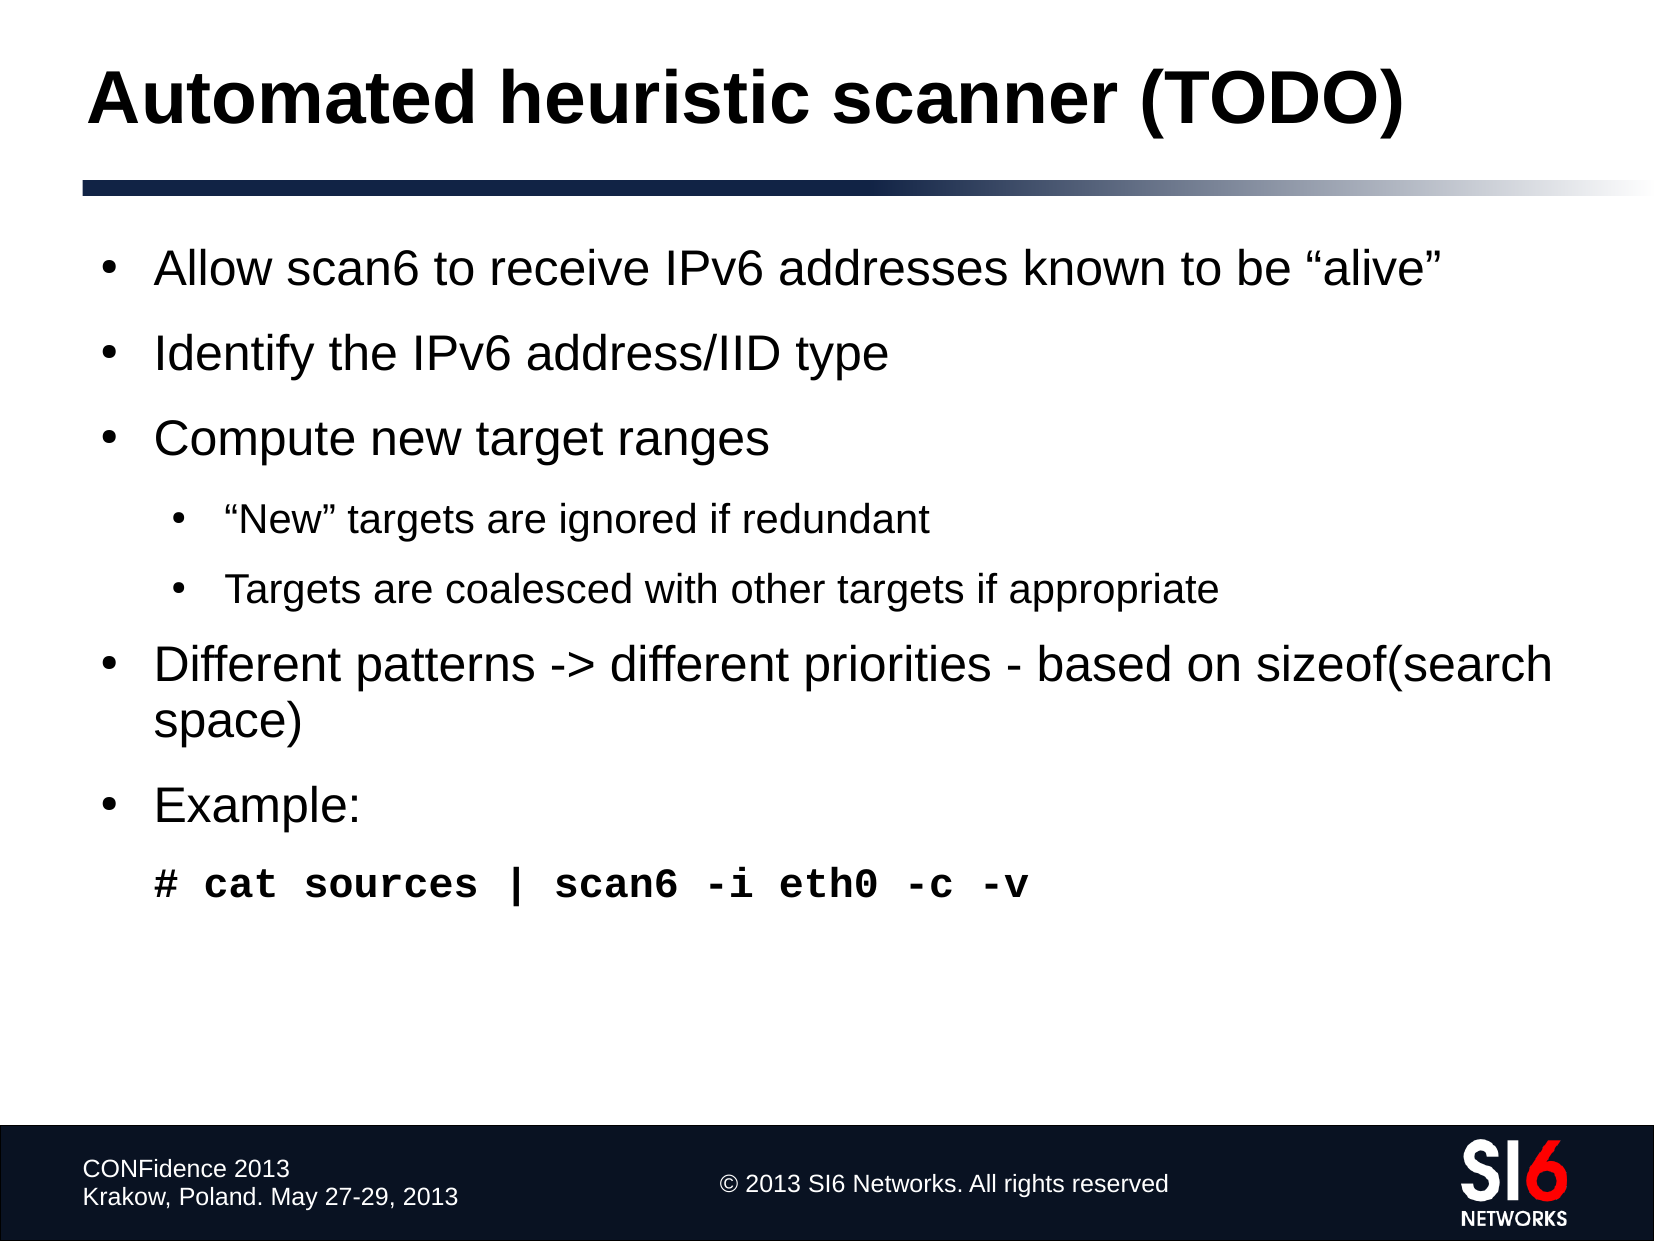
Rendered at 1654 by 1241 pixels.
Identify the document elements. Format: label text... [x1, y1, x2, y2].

title Automated heuristic scanner (TODO) [86, 30, 1576, 166]
list Allow scan6 to receive IPv6 addresses known to be “alive” Identify the IPv6 address/IID type Compute new target ranges “New” targets are ignored if redundant Targets are coalesced with other targets if appropriate Different patterns -> different priorities - based on sizeof(search space) Example: # cat sources | scan6 -i eth0 -c -v [82, 240, 1571, 1059]
picture [1461, 1139, 1567, 1226]
